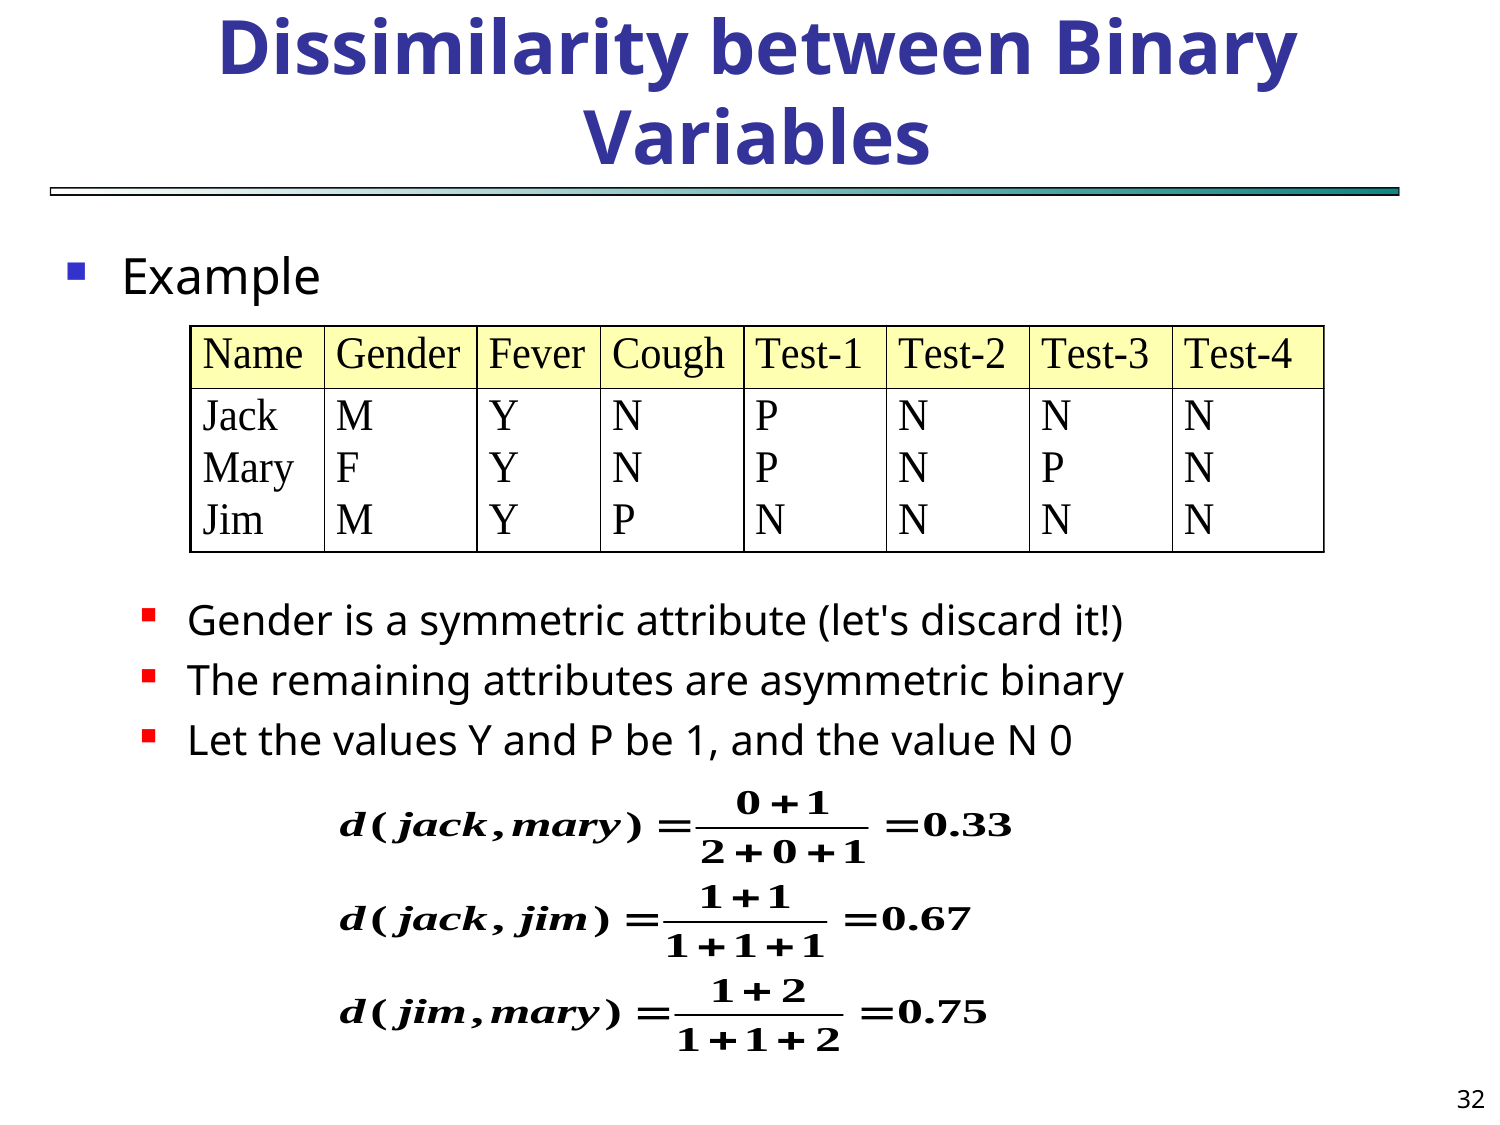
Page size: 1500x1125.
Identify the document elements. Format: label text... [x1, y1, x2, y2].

title Dissimilarity between Binary Variables [49, 0, 1466, 187]
chart [187, 324, 1325, 588]
list Example Gender is a symmetric attribute (let's discard it!) The remaining attributes are asymmetric binary Let the values Y and P be 1, and the value N 0 [49, 237, 1425, 1050]
chart [332, 780, 1021, 1058]
text_box 34 [1187, 1062, 1500, 1125]
